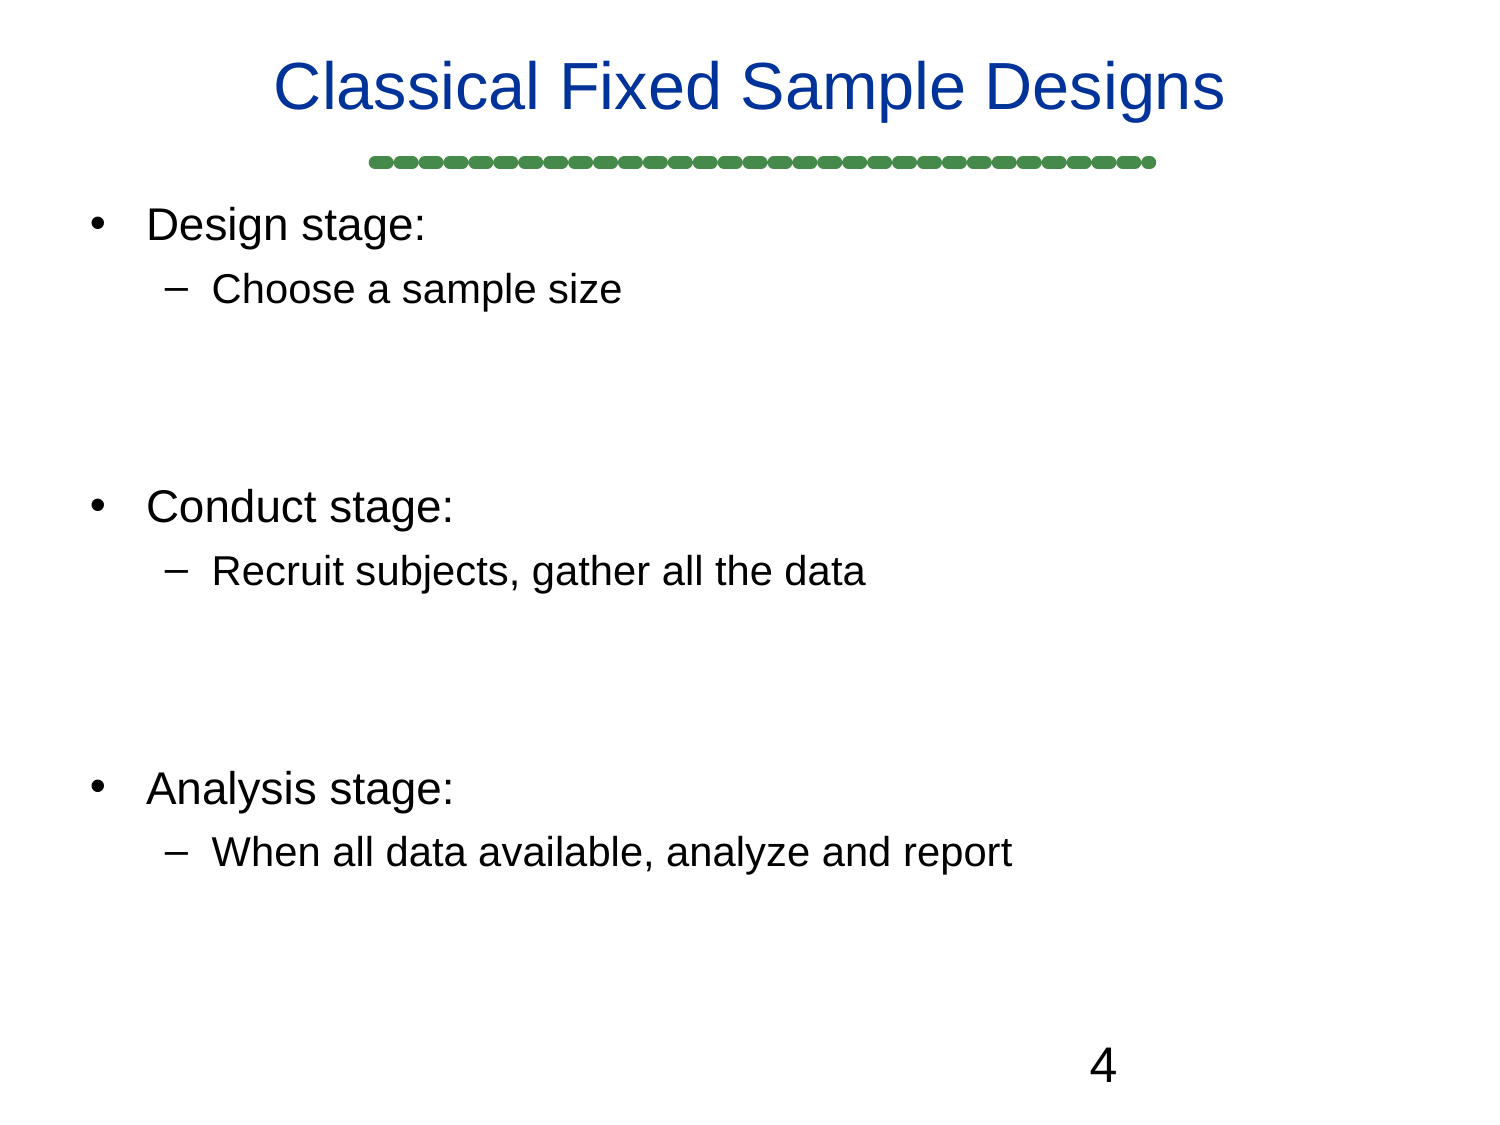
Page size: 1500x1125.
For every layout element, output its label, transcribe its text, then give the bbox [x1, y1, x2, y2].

title Classical Fixed Sample Designs [37, 24, 1463, 141]
list Design stage: Choose a sample size Conduct stage: Recruit subjects, gather all the data Analysis stage: When all data available, analyze and report [75, 187, 1426, 1050]
